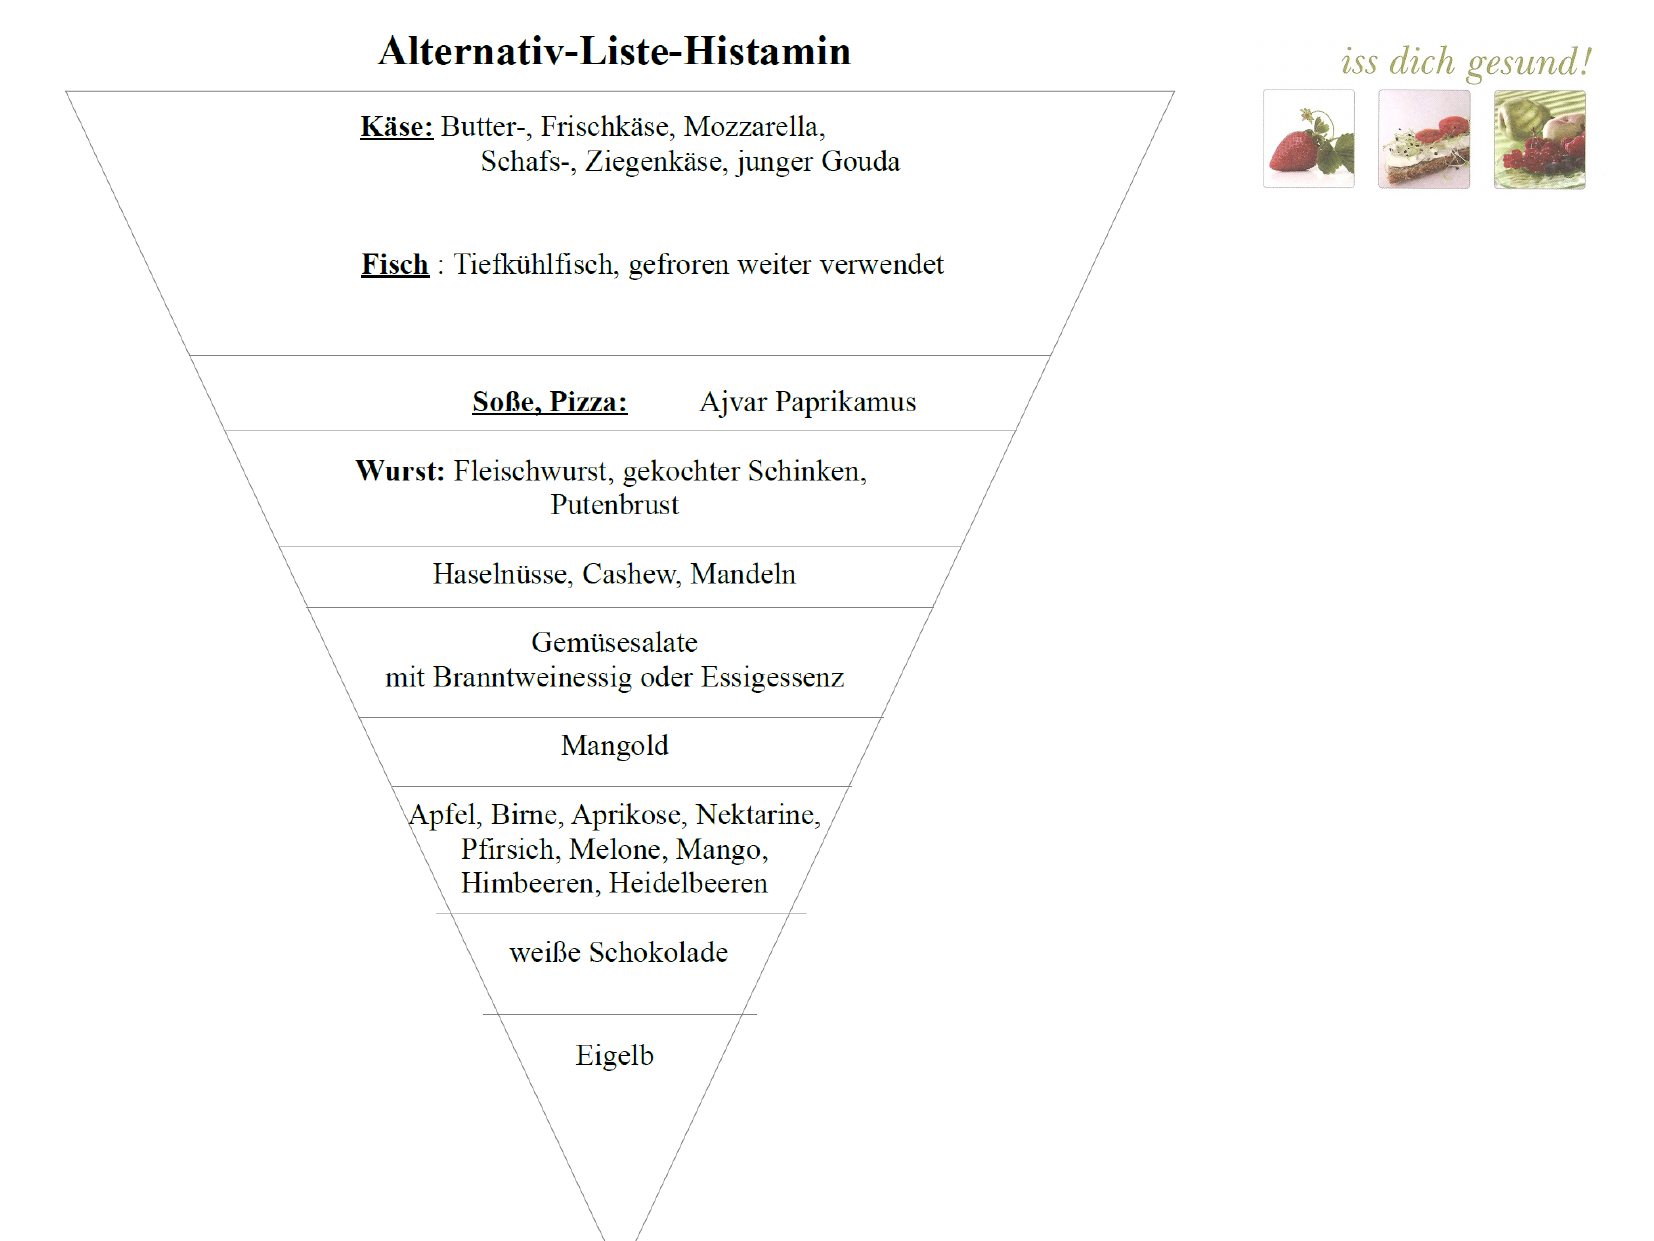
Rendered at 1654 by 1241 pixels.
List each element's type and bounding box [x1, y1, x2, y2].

picture [1251, 29, 1607, 198]
picture [35, 35, 1209, 1241]
